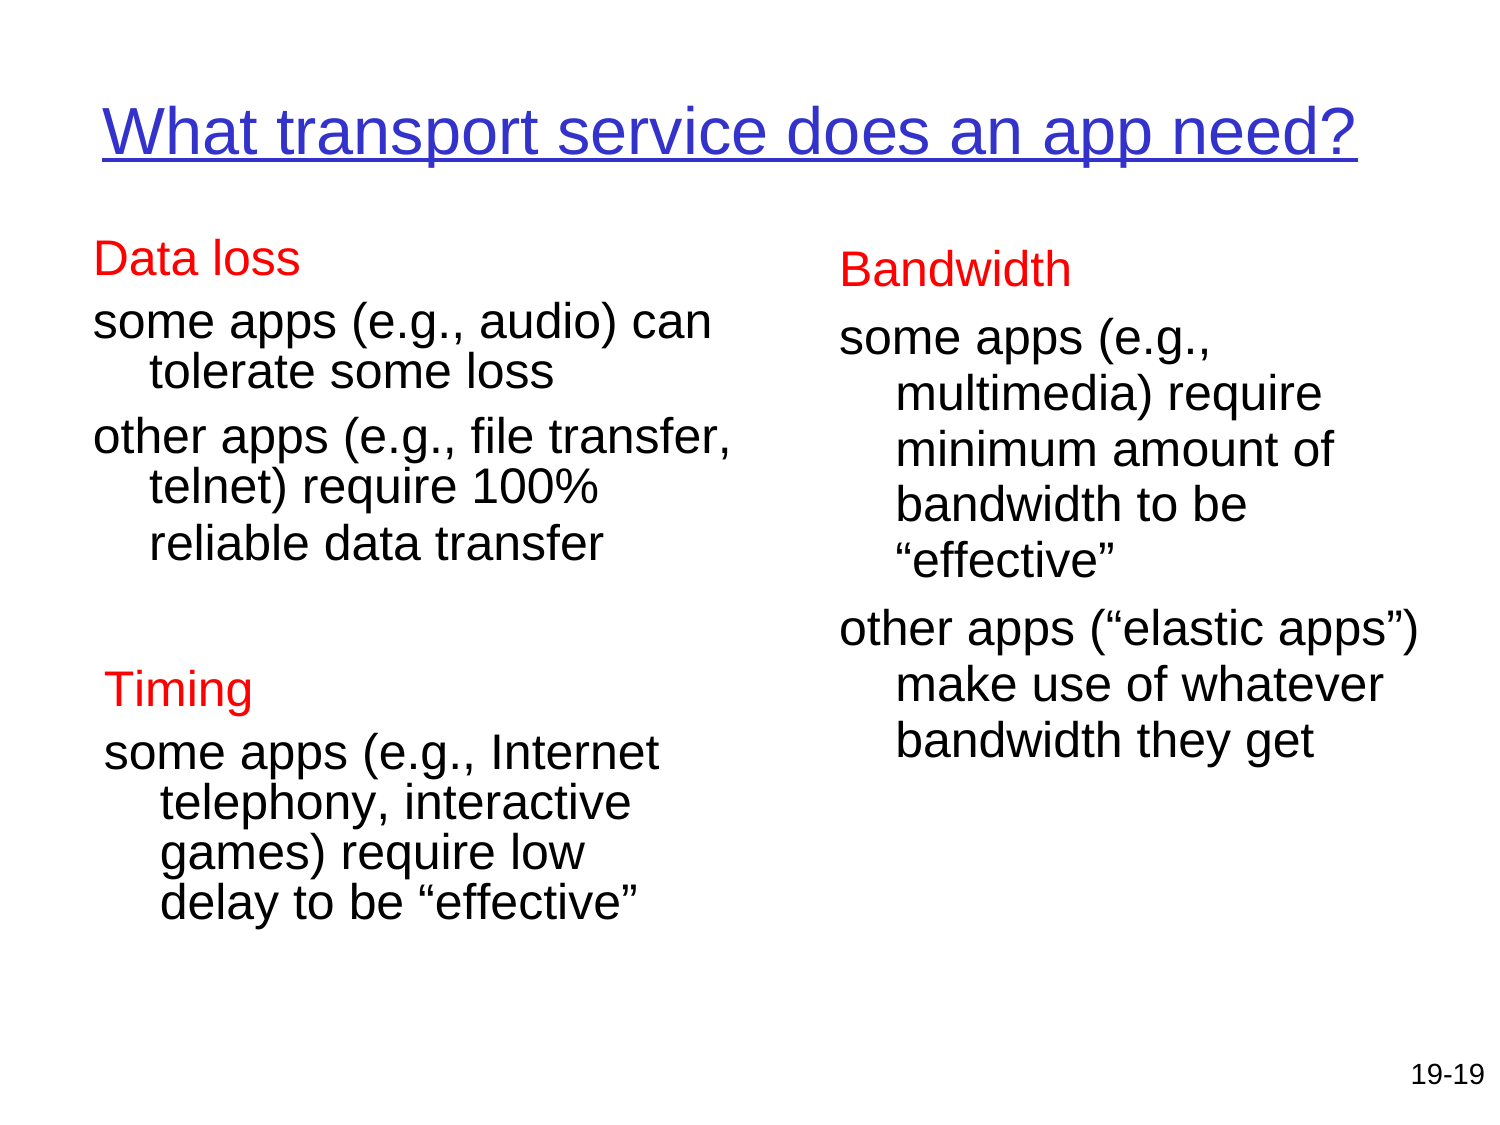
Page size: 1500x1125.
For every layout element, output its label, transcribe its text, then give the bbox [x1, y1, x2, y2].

list Data loss some apps (e.g., audio) can tolerate some loss other apps (e.g., file transfer, telnet) require 100% reliable data transfer [78, 228, 787, 688]
text_box Bandwidth some apps (e.g., multimedia) require minimum amount of bandwidth to be “effective” other apps (“elastic apps”) make use of whatever bandwidth they get [824, 233, 1462, 834]
list Timing some apps (e.g., Internet telephony, interactive games) require low delay to be “effective” [88, 658, 714, 1060]
title What transport service does an app need? [87, 37, 1450, 225]
